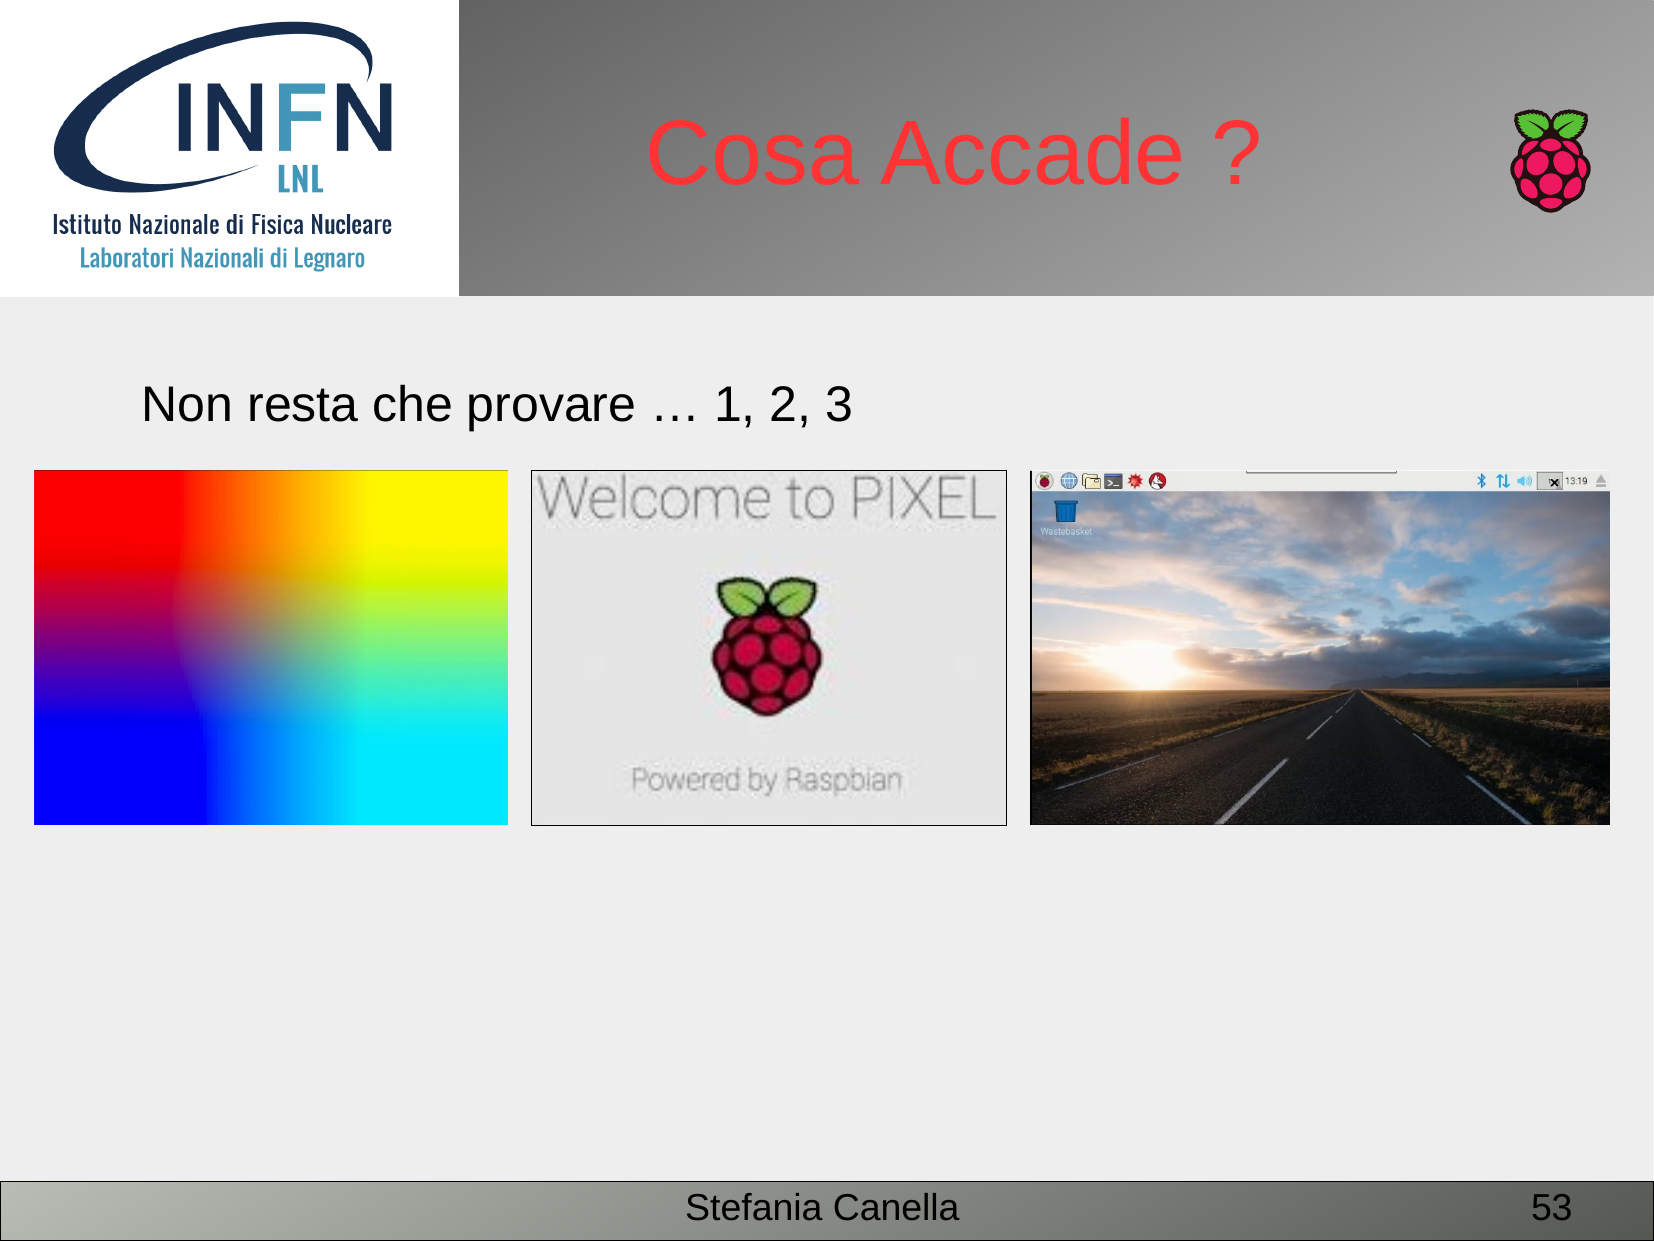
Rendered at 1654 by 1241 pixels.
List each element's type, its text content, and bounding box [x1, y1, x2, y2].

text_box [0, 1181, 670, 1241]
text_box [459, 0, 1654, 296]
text_box [984, 1181, 1516, 1241]
text_box 34 [1516, 1178, 1654, 1241]
text_box Stefania Canella [670, 1178, 984, 1241]
text_box Non resta che provare … 1, 2, 3 [82, 373, 1571, 436]
picture [34, 470, 508, 826]
title Cosa Accade ? [459, 49, 1571, 257]
picture [0, 0, 459, 297]
picture [1030, 470, 1610, 826]
picture [531, 470, 1007, 826]
